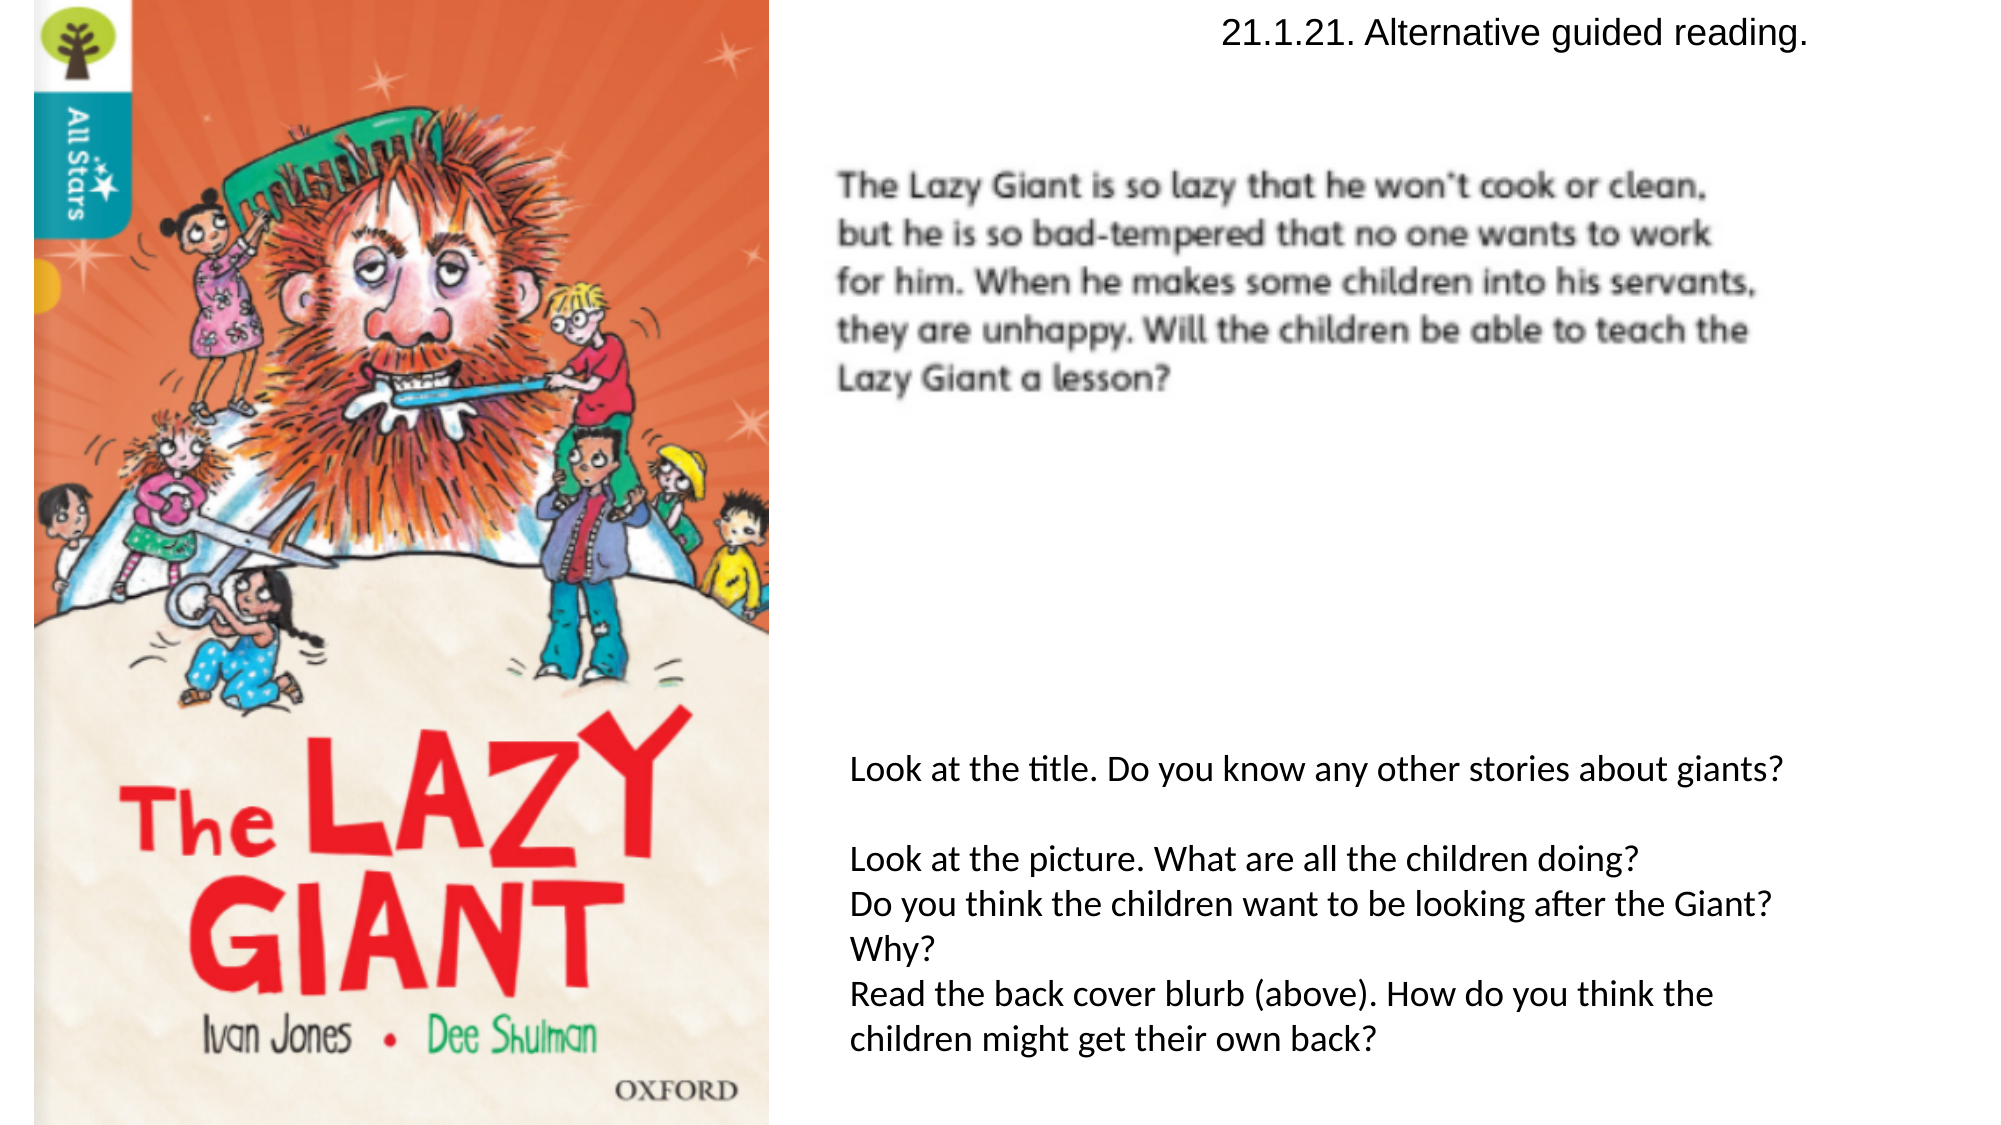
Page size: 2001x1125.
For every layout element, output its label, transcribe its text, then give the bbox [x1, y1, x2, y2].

picture [785, 160, 1816, 422]
picture [34, 0, 769, 1125]
text_box Look at the title. Do you know any other stories about giants? Look at the picture. What are all the children doing? Do you think the children want to be looking after the Giant? Why? Read the back cover blurb (above). How do you think the children might get their own back? [834, 736, 1816, 1070]
text_box 21.1.21. Alternative guided reading. [1206, 0, 2000, 61]
